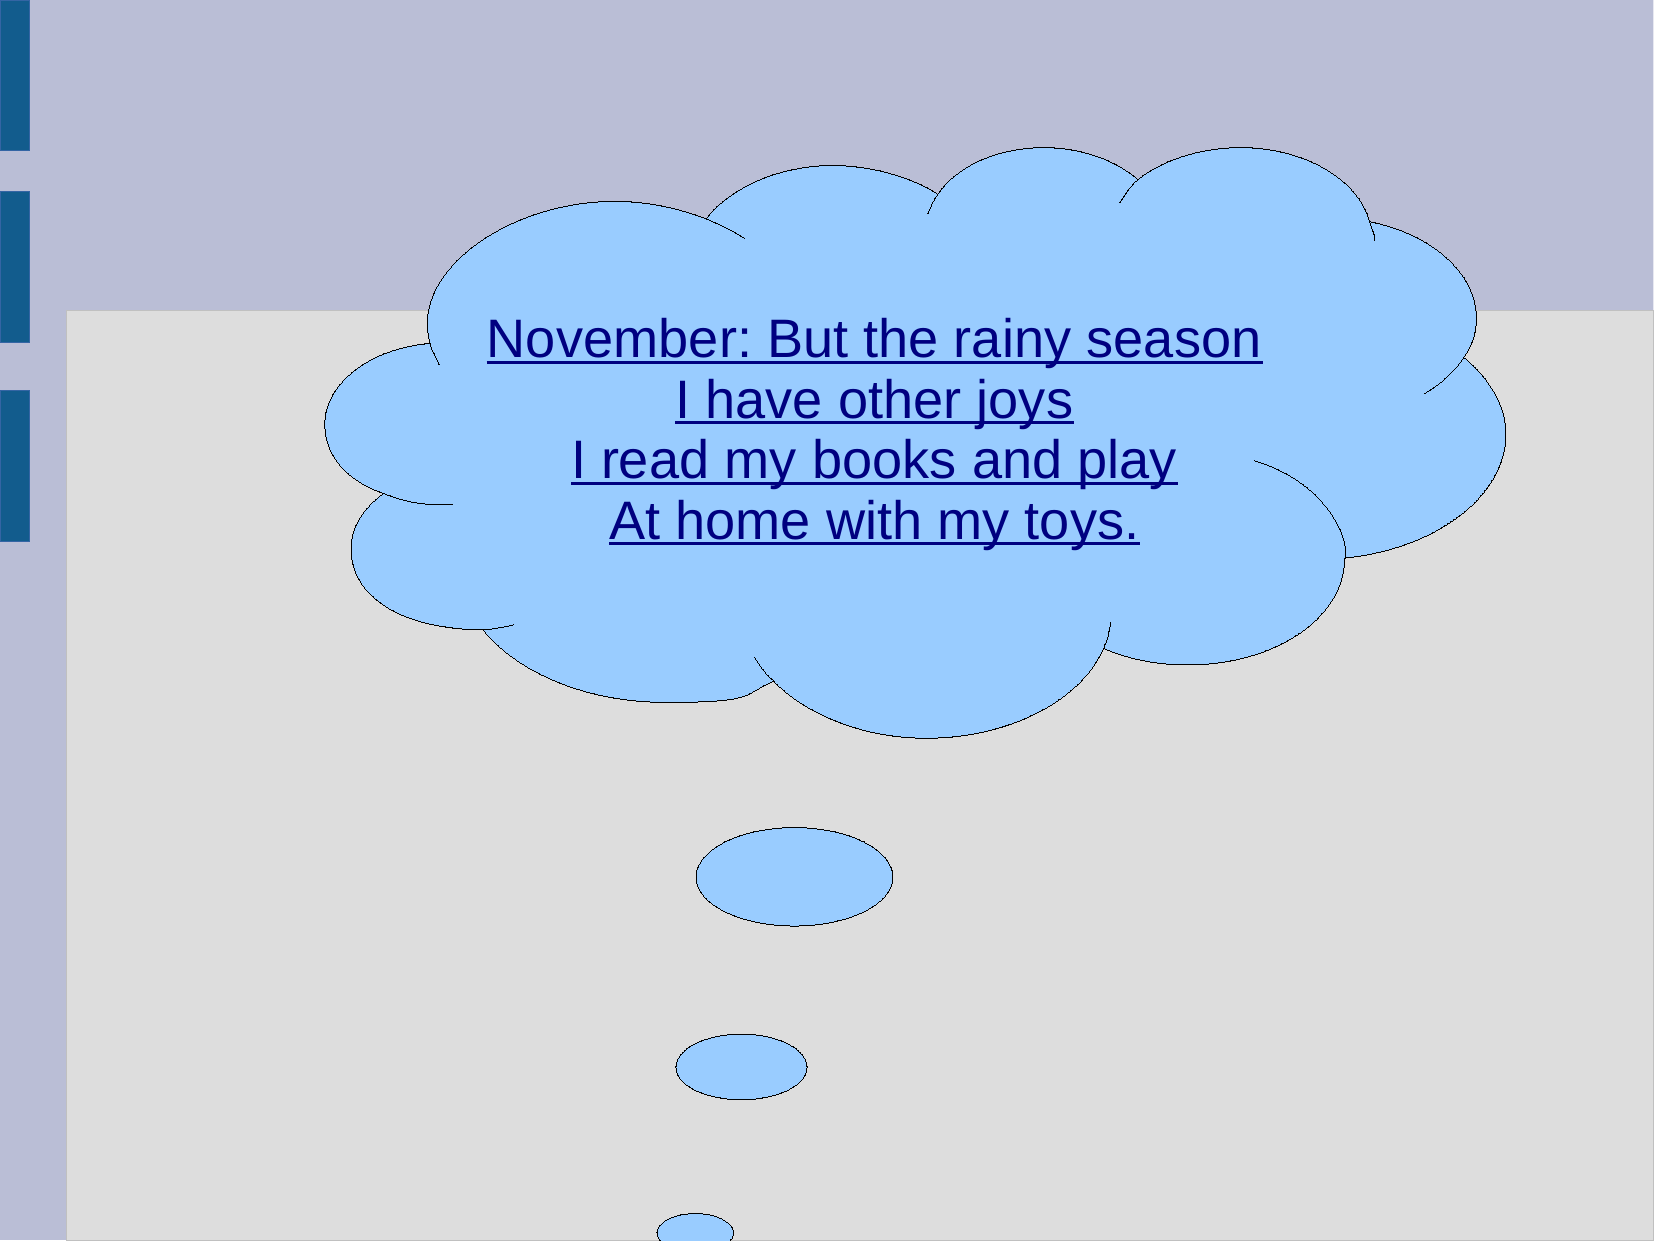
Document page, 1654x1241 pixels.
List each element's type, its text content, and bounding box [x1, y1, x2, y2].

text_box November: But the rainy season I have other joys I read my books and play At home with my toys. [324, 147, 1506, 739]
text_box November: But the rainy season I have other joys I read my books and play At home with my toys. [675, 1034, 808, 1100]
text_box November: But the rainy season I have other joys I read my books and play At home with my toys. [656, 1213, 734, 1241]
text_box November: But the rainy season I have other joys I read my books and play At home with my toys. [696, 827, 893, 927]
